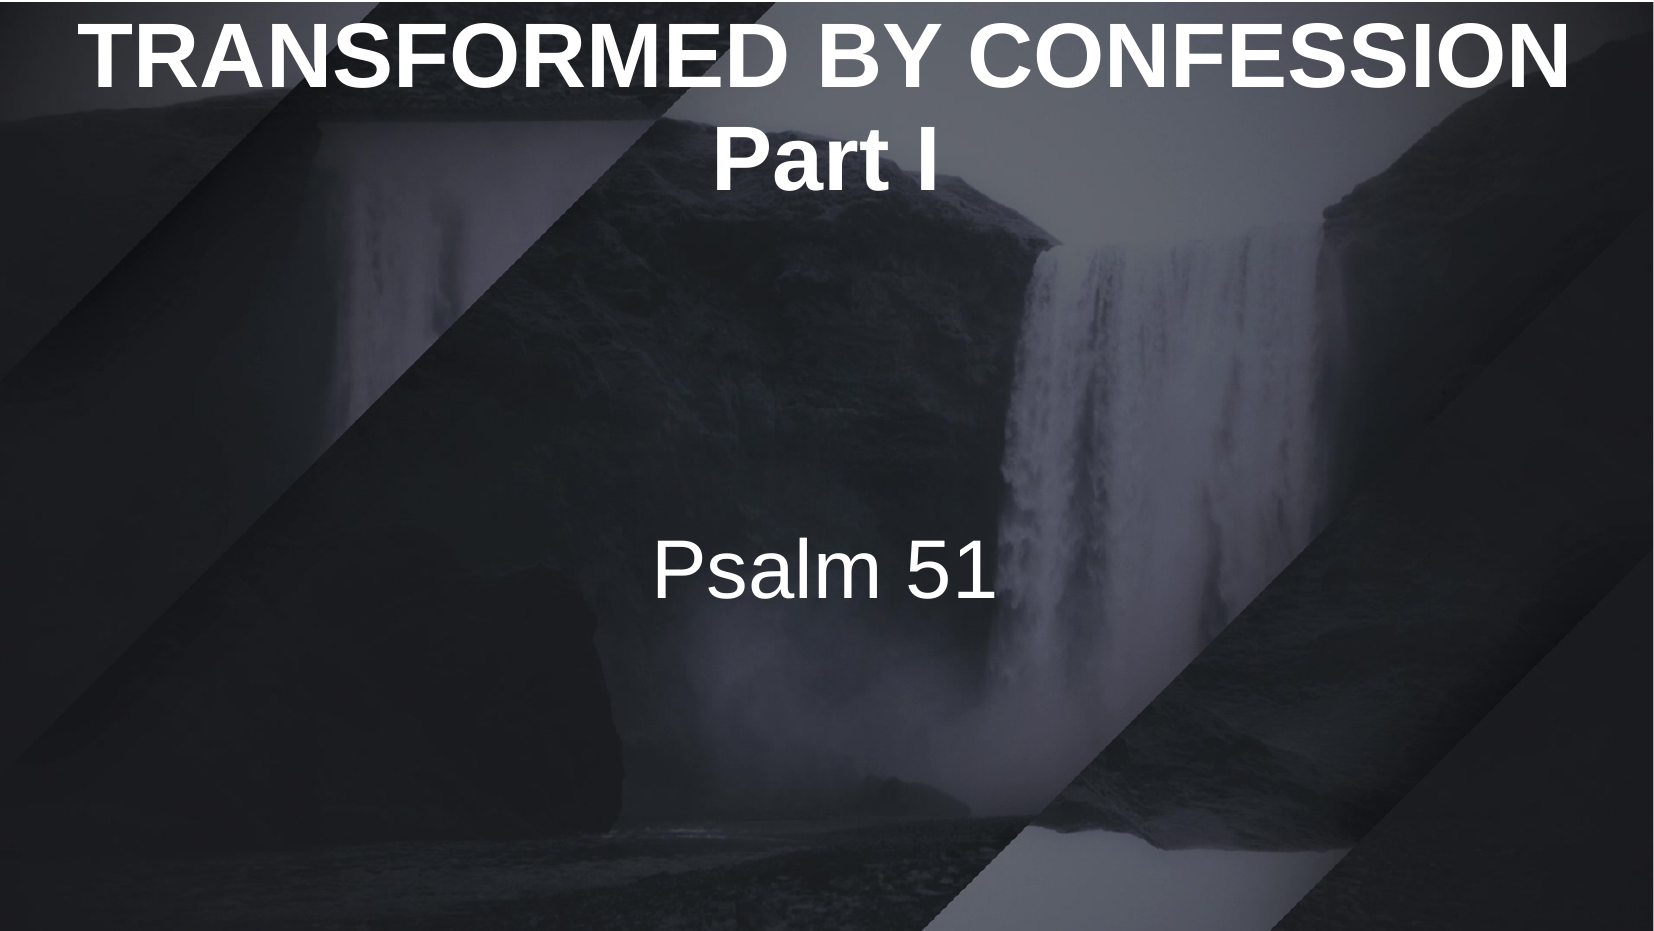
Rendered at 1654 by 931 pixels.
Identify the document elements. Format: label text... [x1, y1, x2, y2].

subtitle Psalm 51 [15, 225, 1636, 916]
picture [0, 2, 1654, 931]
title TRANSFORMED BY CONFESSION Part I [16, 4, 1637, 210]
